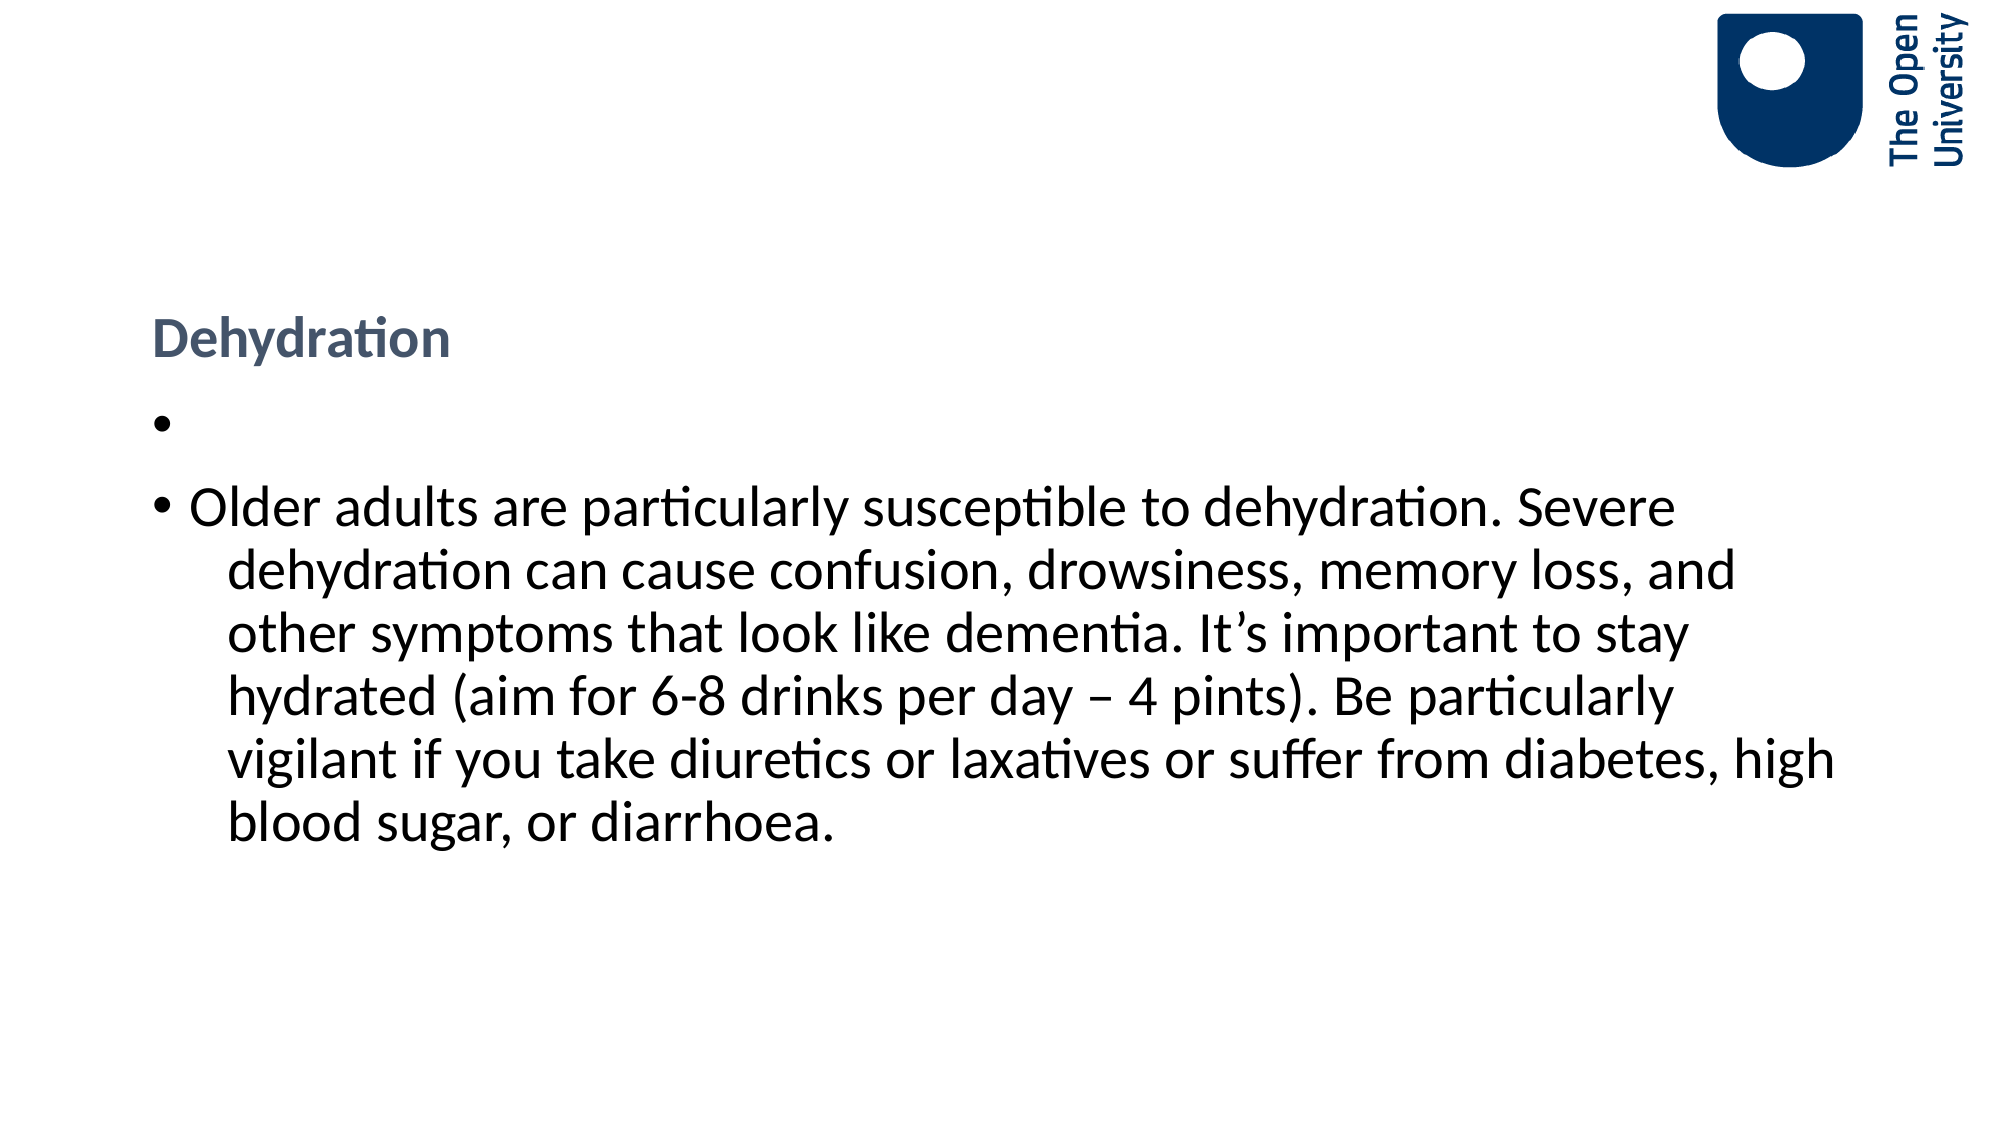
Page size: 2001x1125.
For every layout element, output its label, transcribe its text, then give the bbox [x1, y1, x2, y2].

list Dehydration Older adults are particularly susceptible to dehydration. Severe dehydration can cause confusion, drowsiness, memory loss, and other symptoms that look like dementia. It’s important to stay hydrated (aim for 6-8 drinks per day – 4 pints). Be particularly vigilant if you take diuretics or laxatives or suffer from diabetes, high blood sugar, or diarrhoea. [137, 299, 1863, 1014]
picture [1716, 10, 1971, 170]
